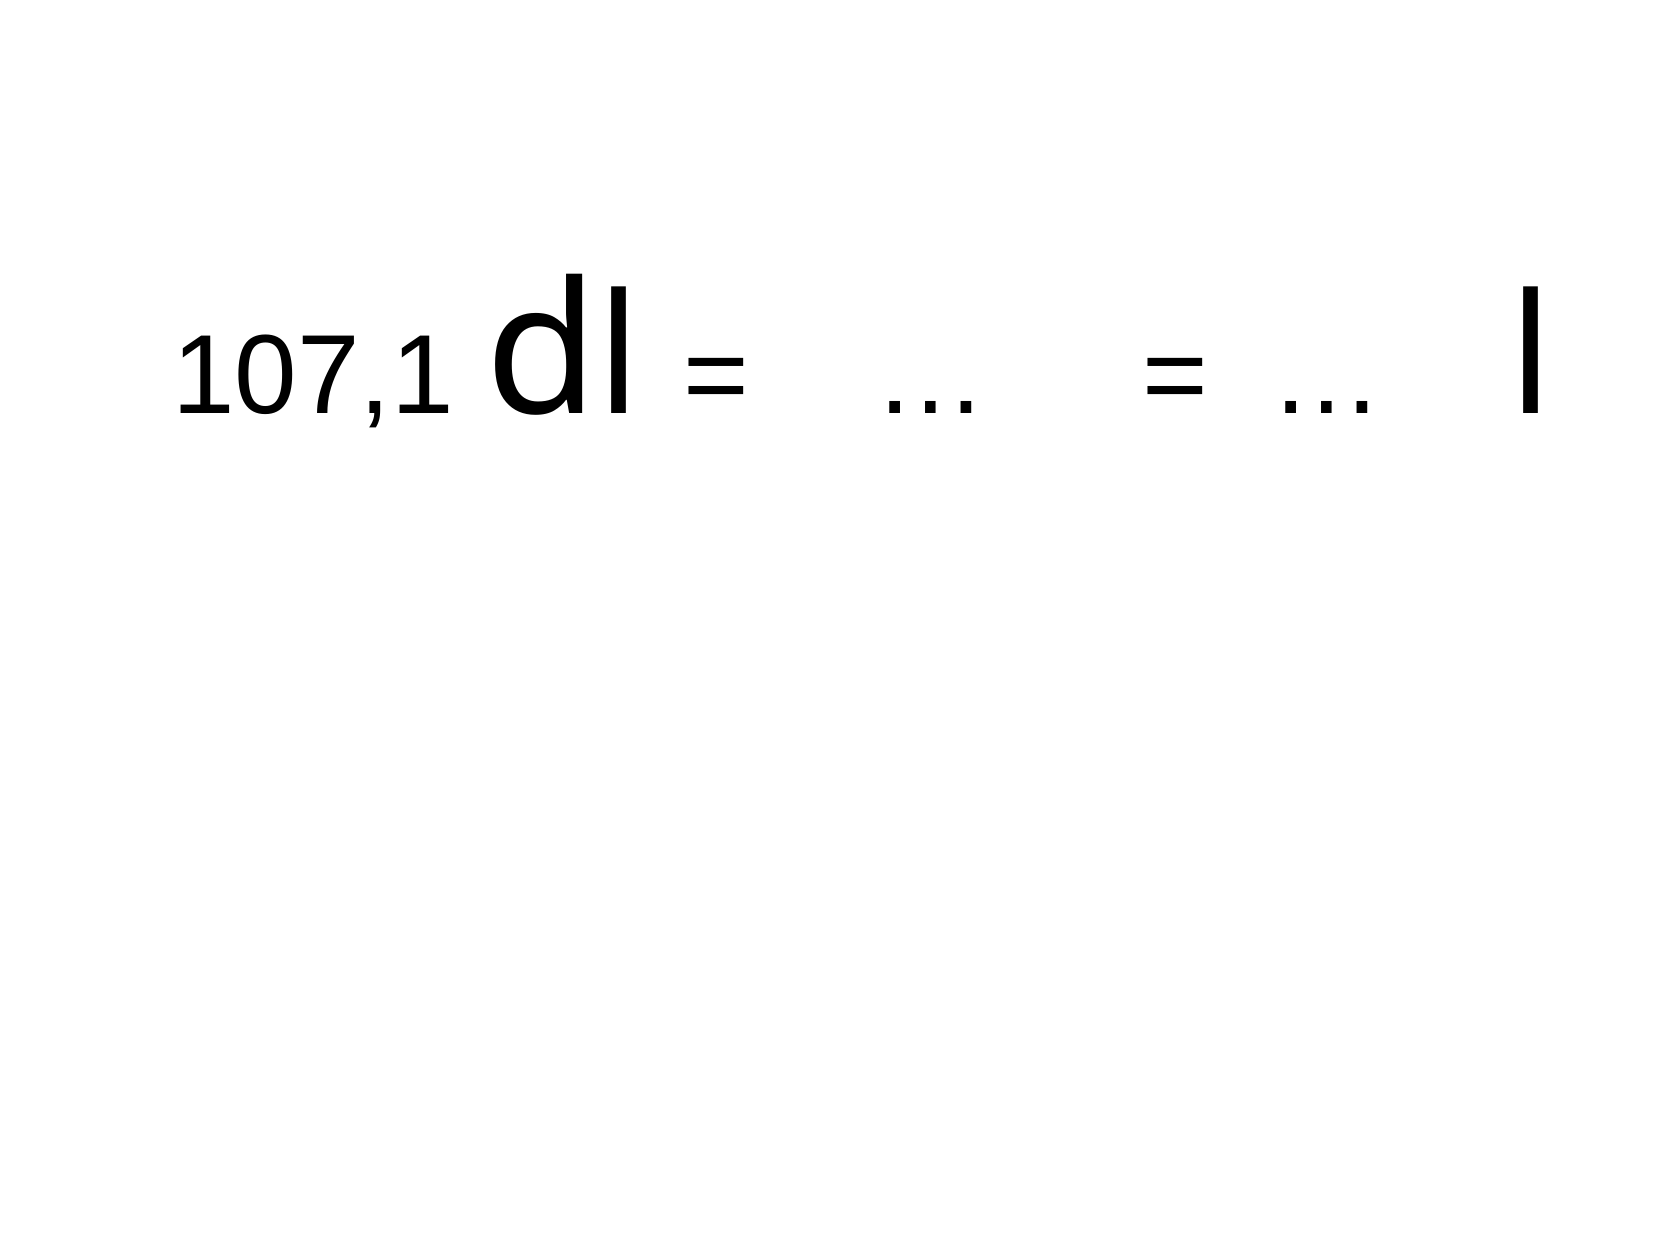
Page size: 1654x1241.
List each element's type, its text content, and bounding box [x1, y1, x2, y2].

subtitle 107,1 dl = … = … l [118, 59, 1607, 626]
